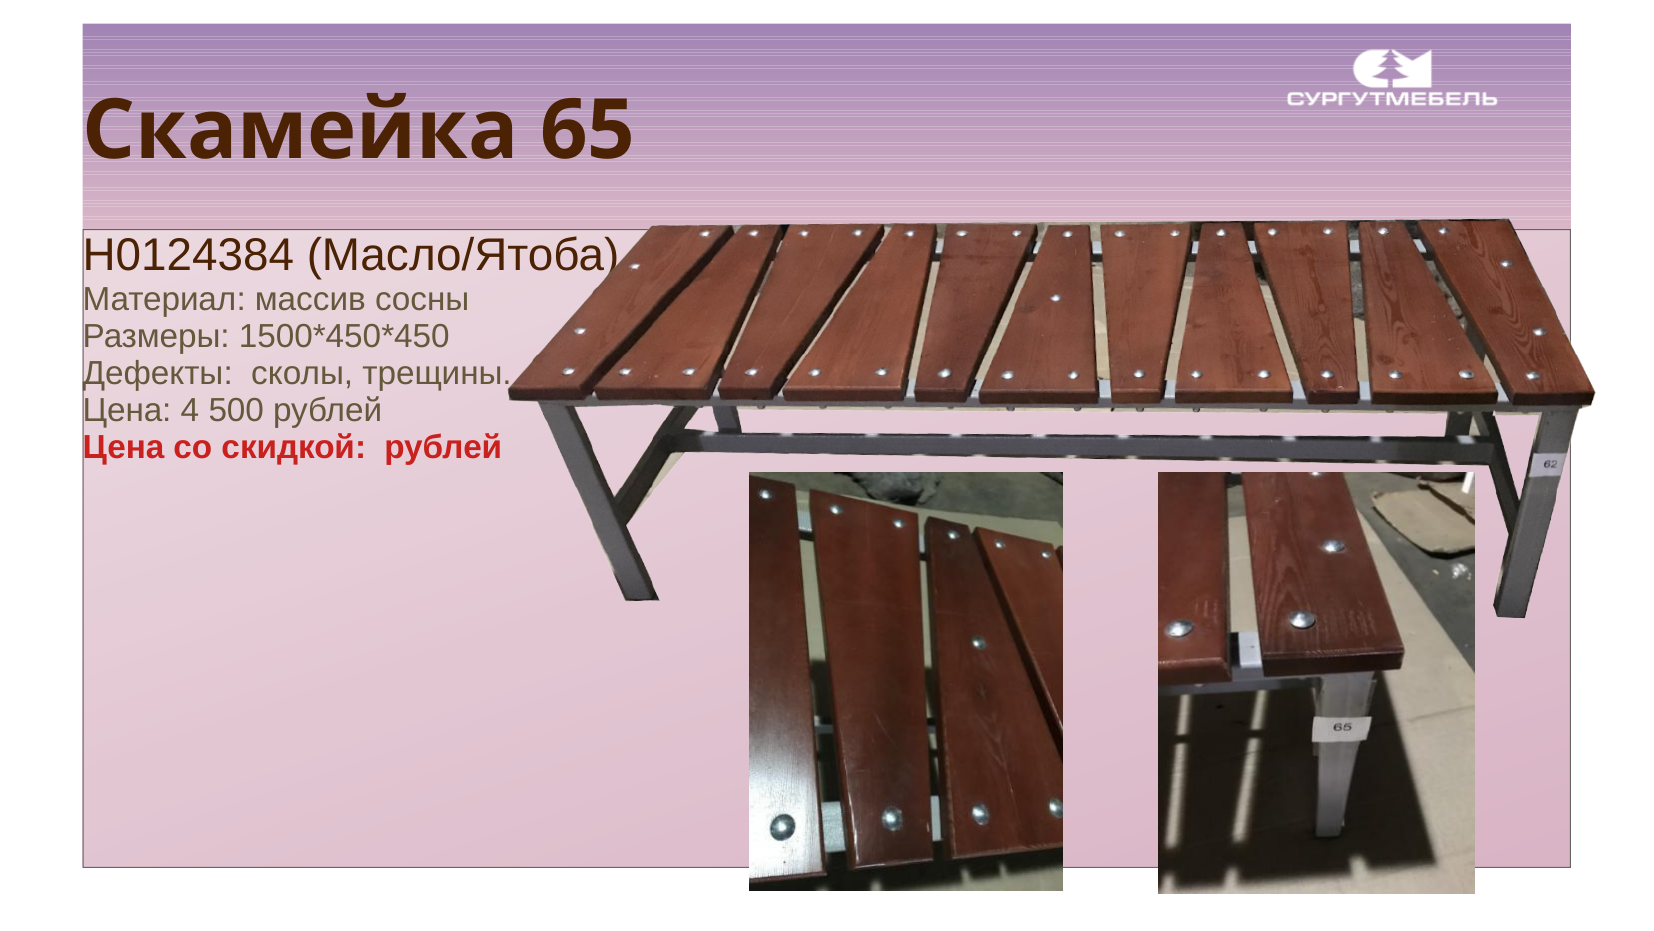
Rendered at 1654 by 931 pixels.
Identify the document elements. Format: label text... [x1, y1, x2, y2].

picture [472, 155, 1654, 894]
subtitle Н0124384 (Масло/Ятоба) Материал: массив сосны Размеры: 1500*450*450 Дефекты: сколы, трещины. Цена: 4 500 рублей Цена со скидкой: рублей [82, 229, 749, 868]
picture [1262, 5, 1513, 170]
title Скамейка 65 [82, 23, 1571, 229]
